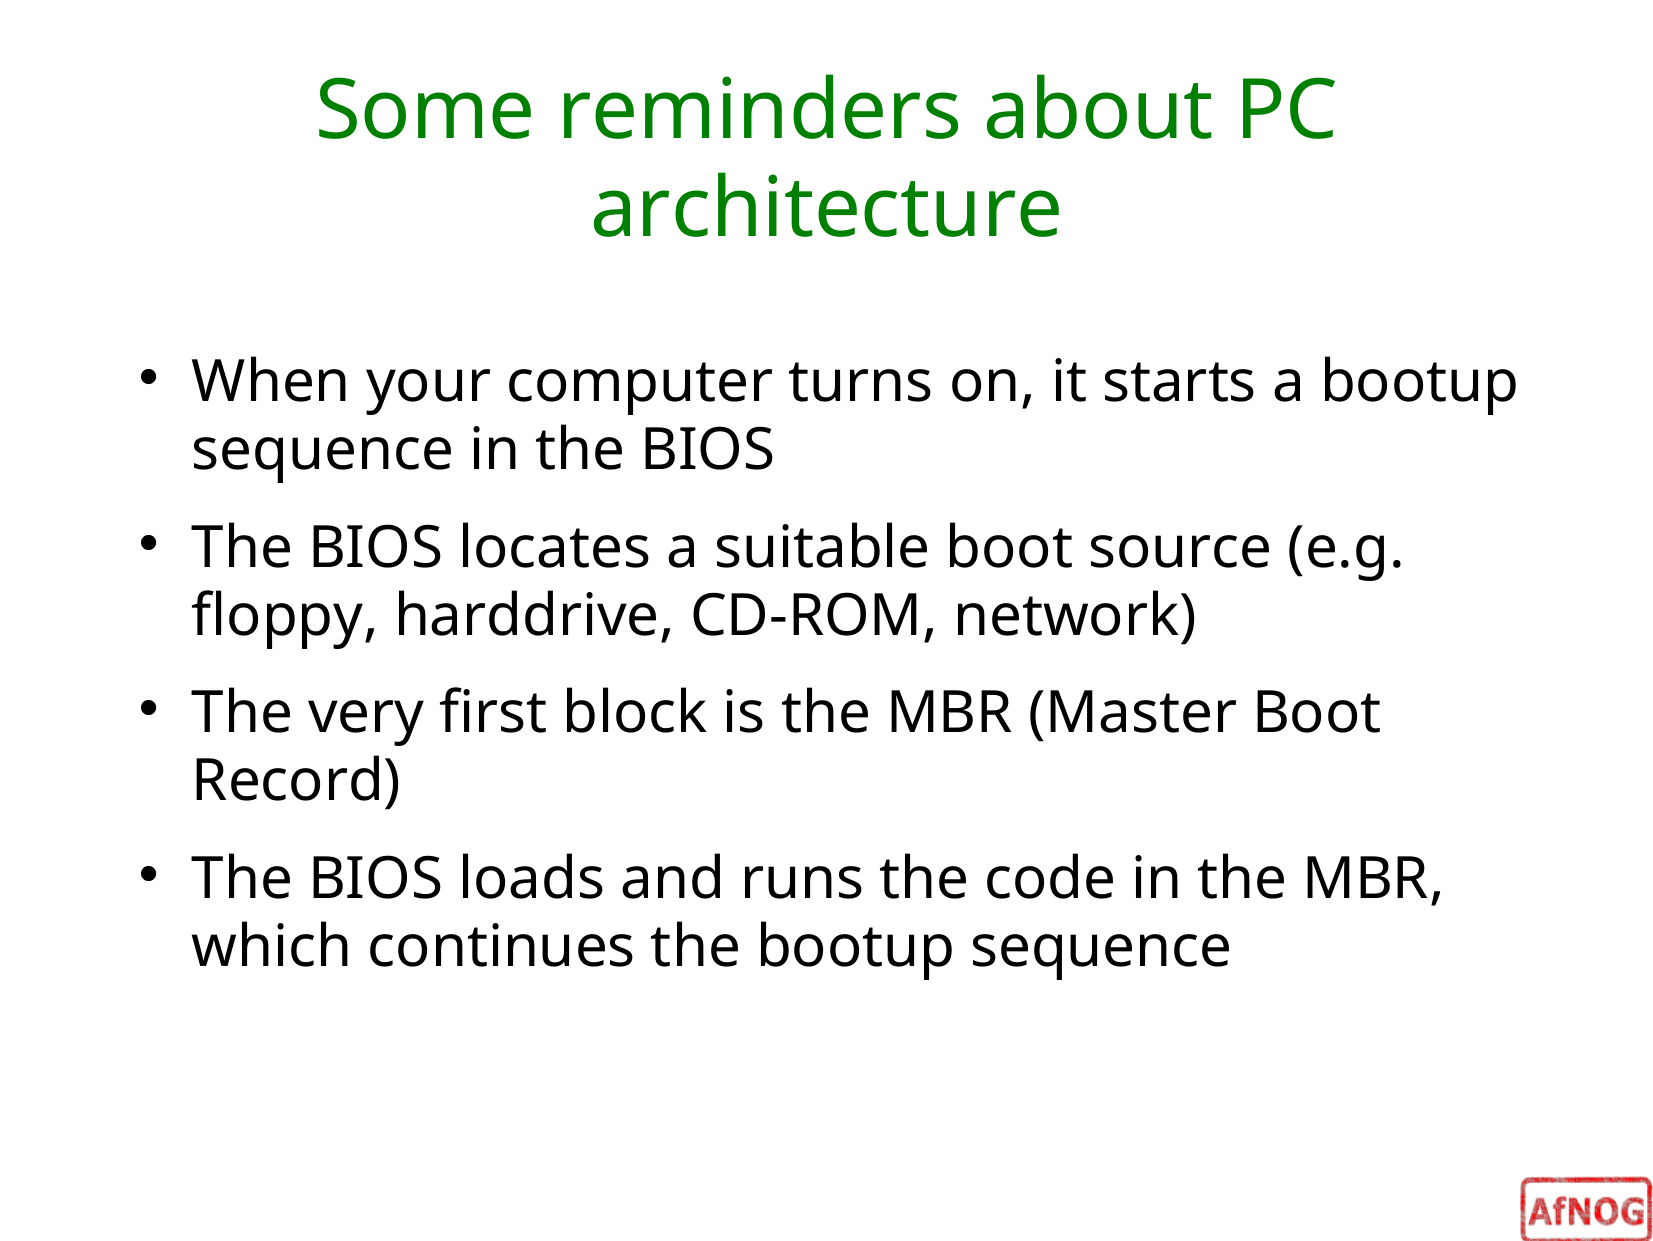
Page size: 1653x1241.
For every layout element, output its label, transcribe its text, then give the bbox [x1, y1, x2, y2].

text_box Some reminders about PC architecture [121, 57, 1533, 256]
text_box When your computer turns on, it starts a bootup sequence in the BIOS The BIOS locates a suitable boot source (e.g. floppy, harddrive, CD-ROM, network) The very first block is the MBR (Master Boot Record) The BIOS loads and runs the code in the MBR, which continues the bootup sequence [121, 344, 1533, 1127]
picture [1519, 1175, 1653, 1241]
